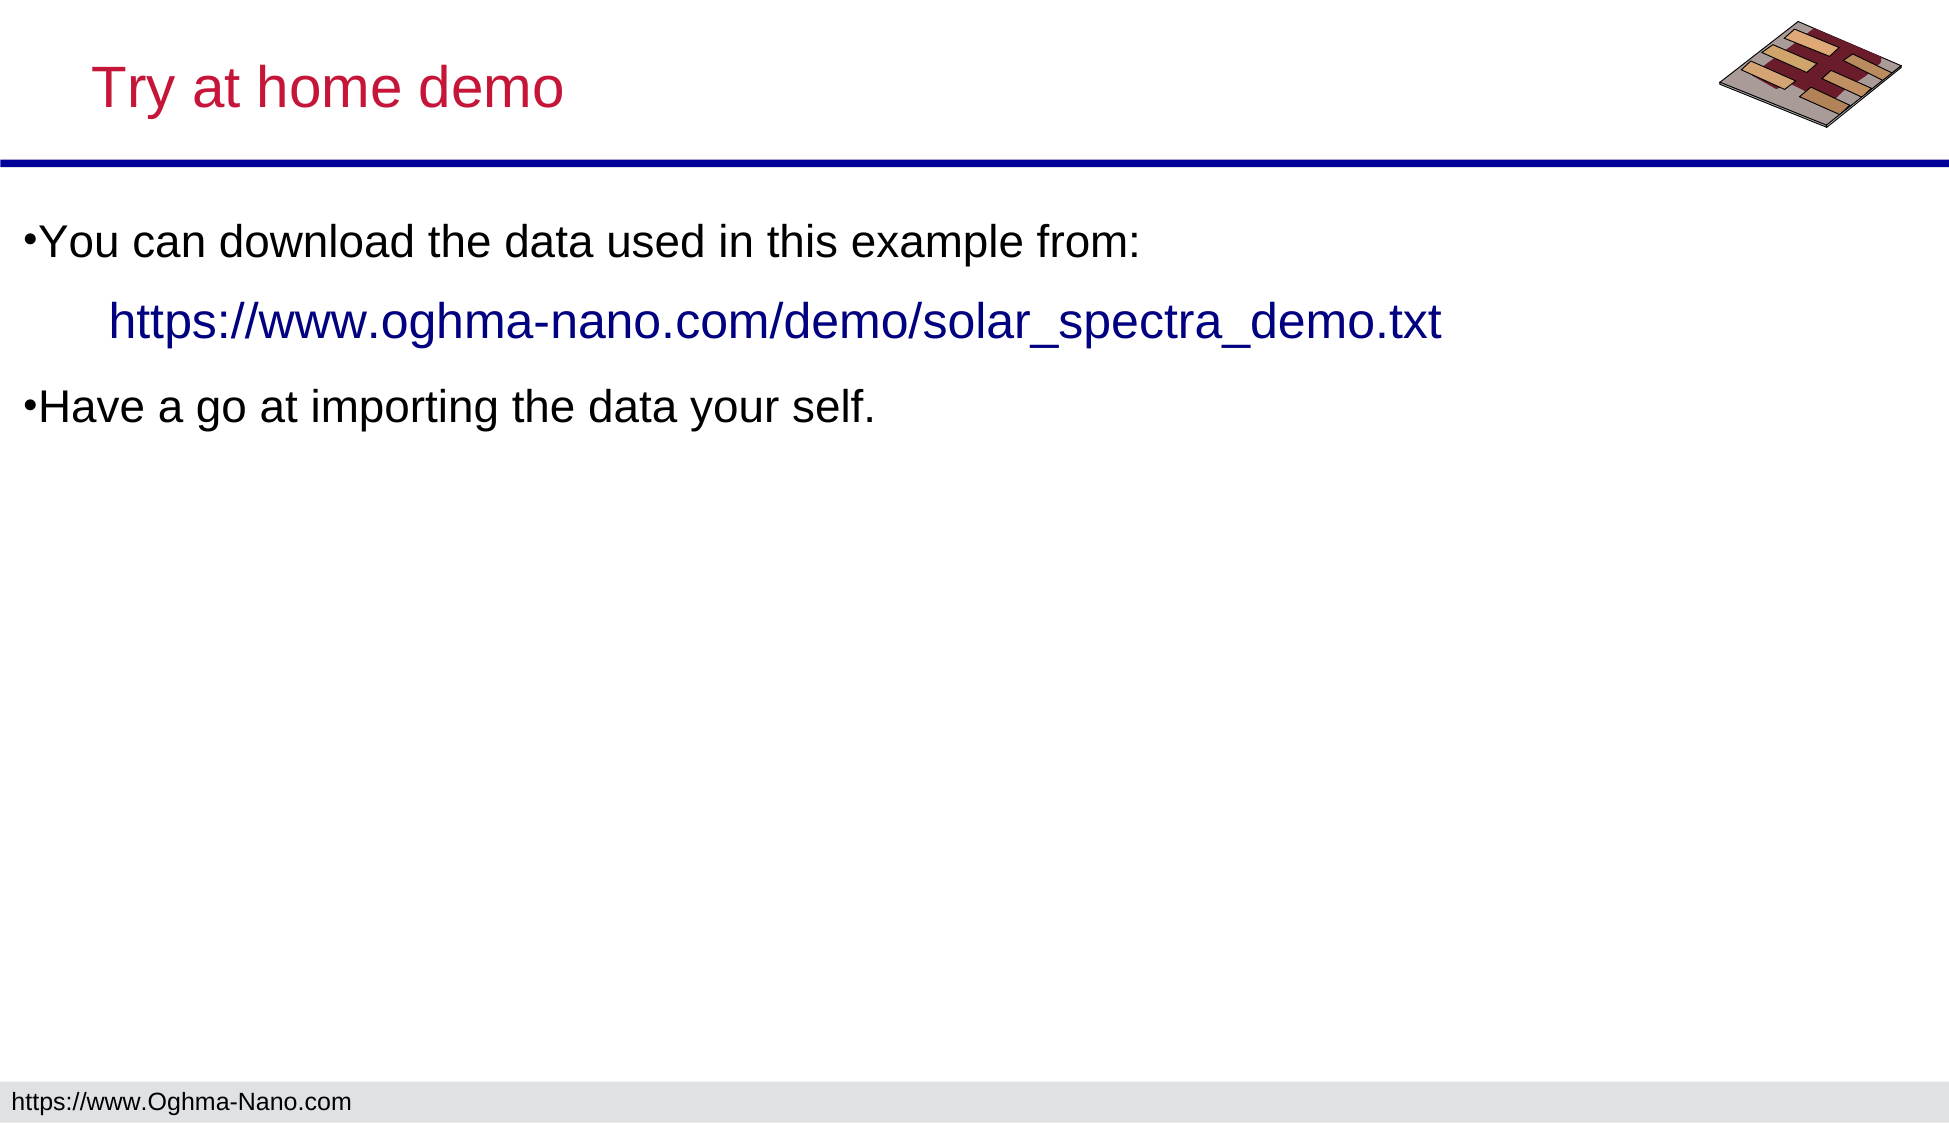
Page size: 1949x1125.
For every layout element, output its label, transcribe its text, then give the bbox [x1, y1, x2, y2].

title Try at home demo [76, 34, 1685, 140]
text_box You can download the data used in this example from: Have a go at importing the data your self. [7, 204, 1655, 1089]
